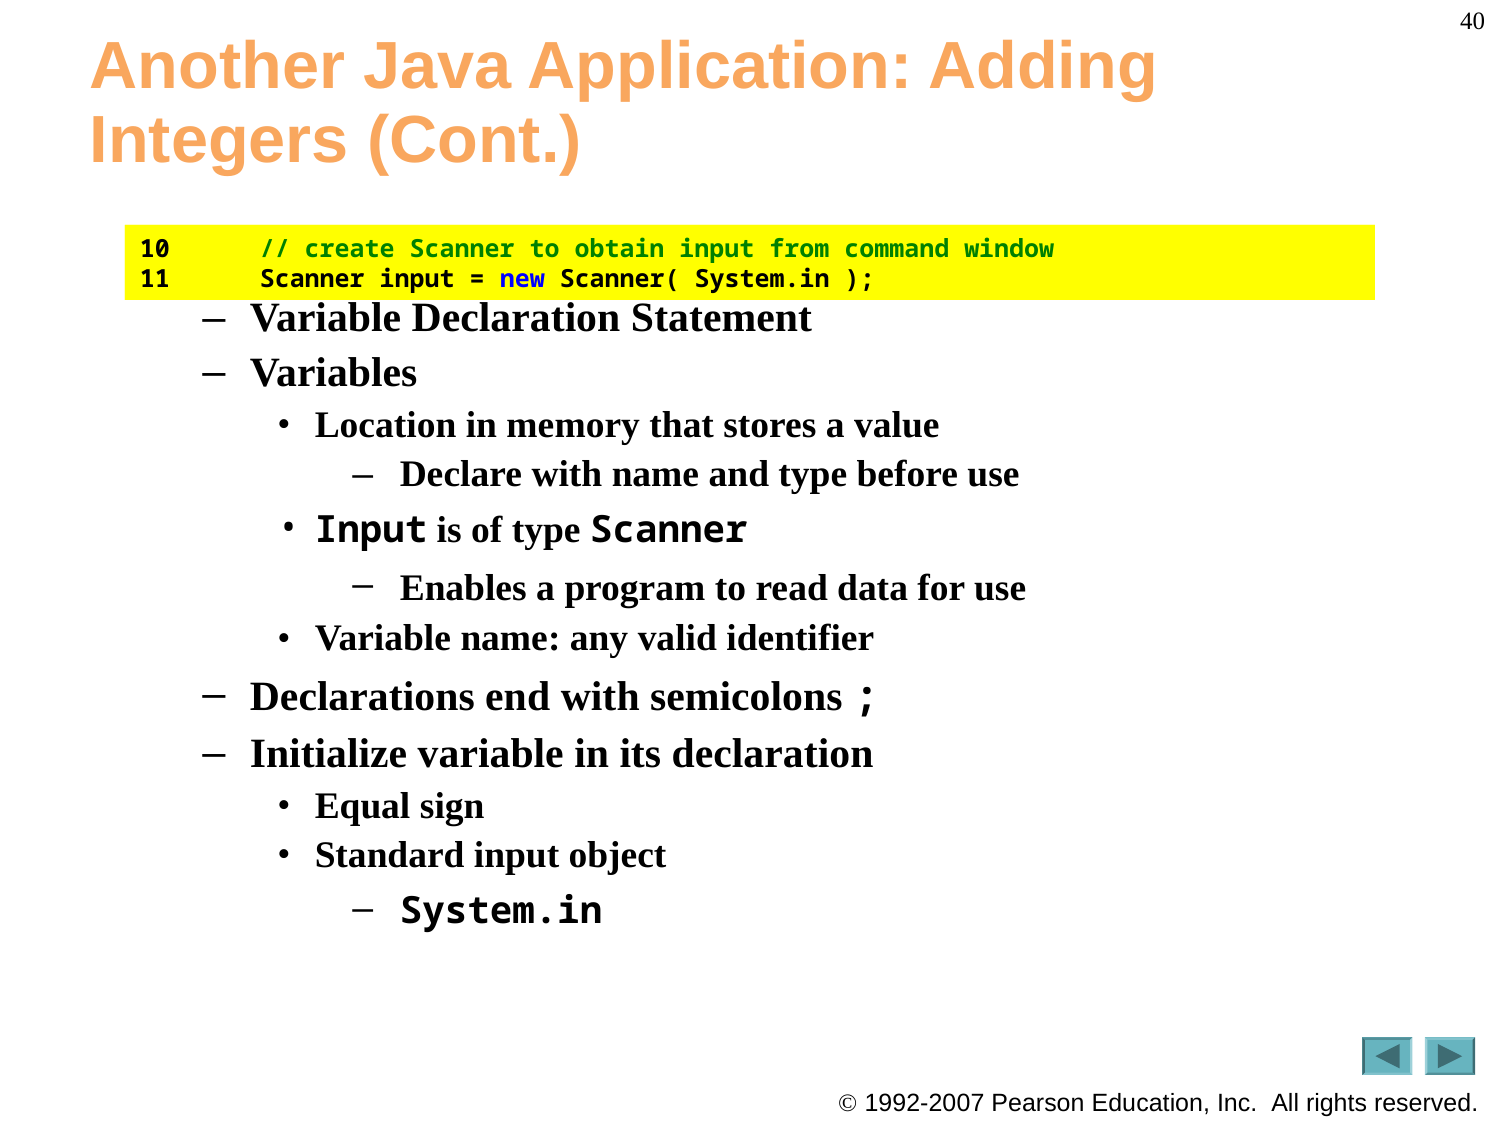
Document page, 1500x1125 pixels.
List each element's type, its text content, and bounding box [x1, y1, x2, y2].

title Another Java Application: Adding Integers (Cont.) [75, 12, 1426, 201]
text_box 10 // create Scanner to obtain input from command window 11 Scanner input = new Scanner( System.in ); [124, 224, 1375, 300]
list Variable Declaration Statement Variables Location in memory that stores a value Declare with name and type before use Input is of type Scanner Enables a program to read data for use Variable name: any valid identifier Declarations end with semicolons ; Initialize variable in its declaration Equal sign Standard input object System.in [112, 220, 1425, 963]
